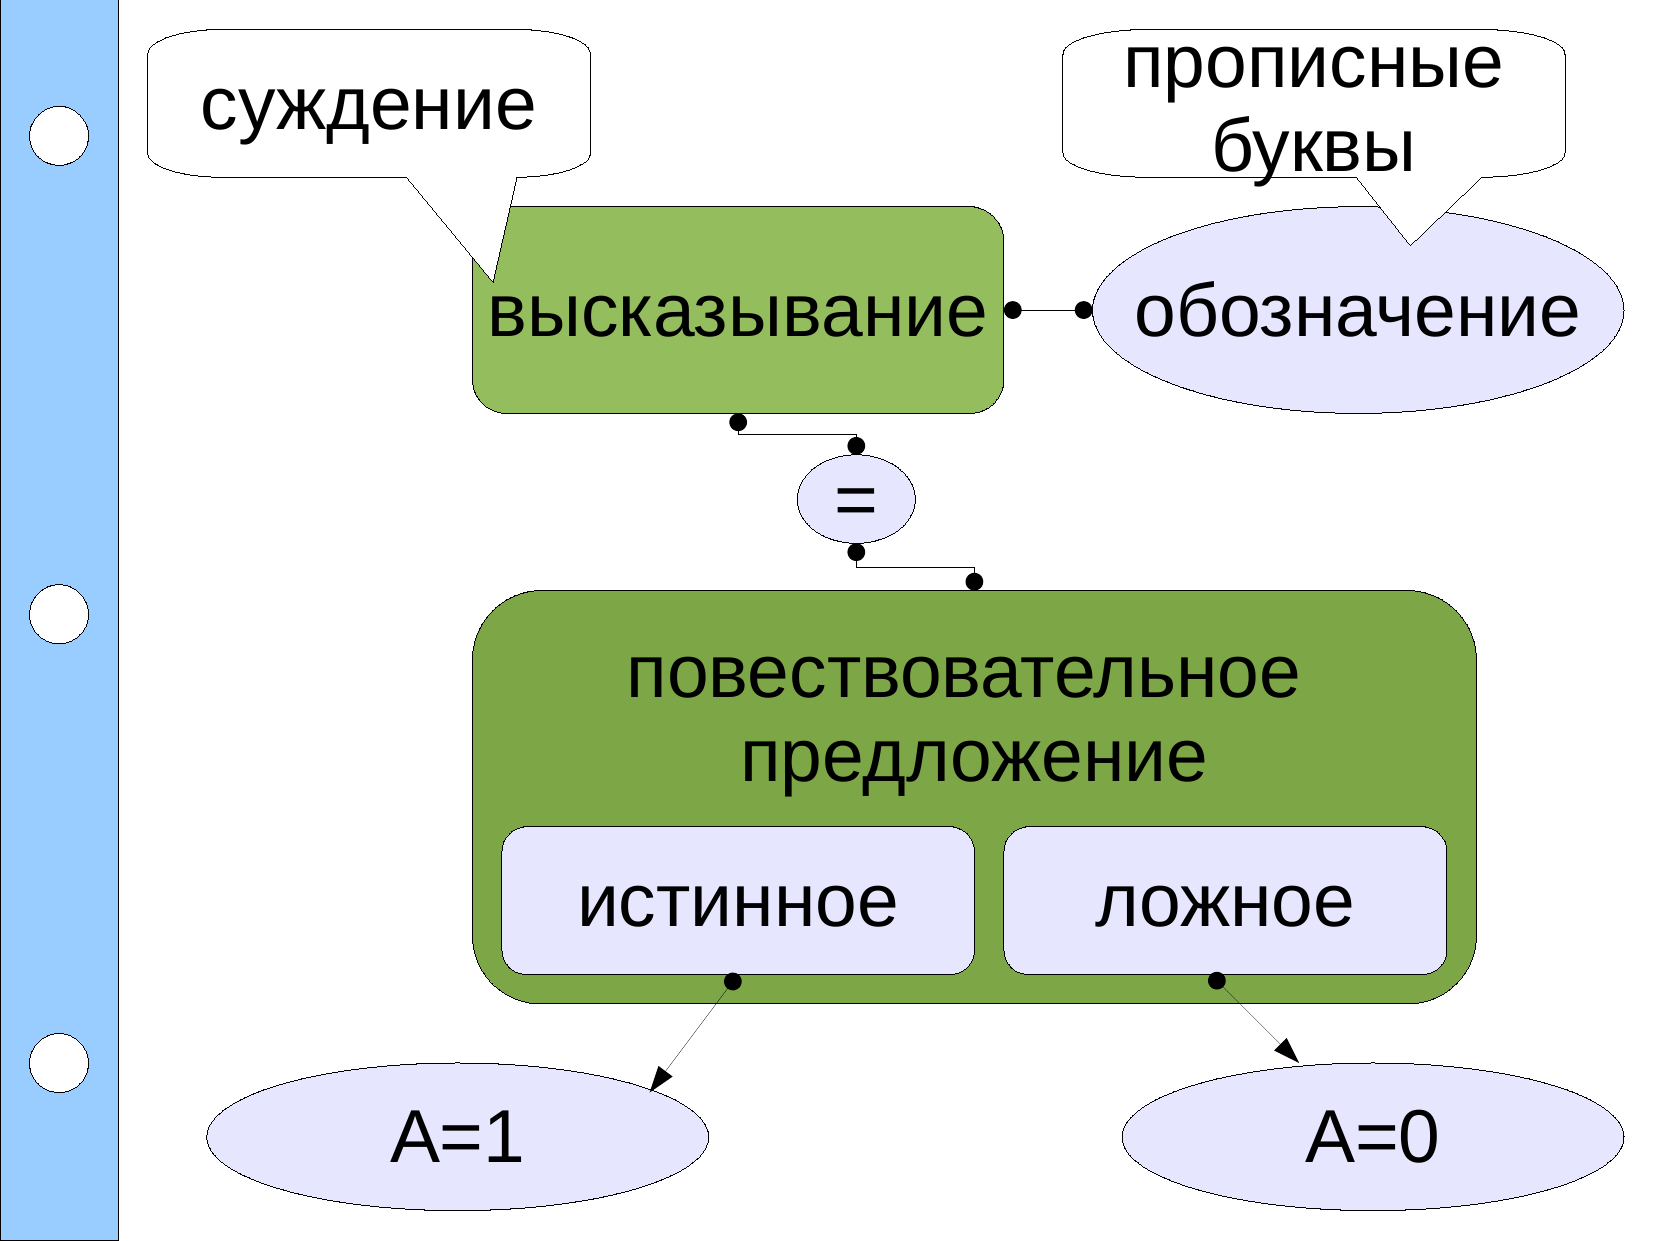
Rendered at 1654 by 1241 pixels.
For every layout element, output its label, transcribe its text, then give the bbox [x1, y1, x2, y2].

text_box прописные буквы [1062, 29, 1566, 246]
text_box высказывание [472, 206, 1004, 414]
text_box суждение [147, 29, 591, 283]
text_box повествовательное предложение [472, 590, 1477, 1004]
text_box А=0 [1122, 1062, 1625, 1211]
text_box ложное [1003, 826, 1447, 975]
text_box А=1 [206, 1062, 709, 1211]
text_box обозначение [1092, 206, 1625, 414]
text_box = [797, 454, 916, 544]
text_box [0, 0, 119, 1241]
text_box истинное [501, 826, 975, 975]
